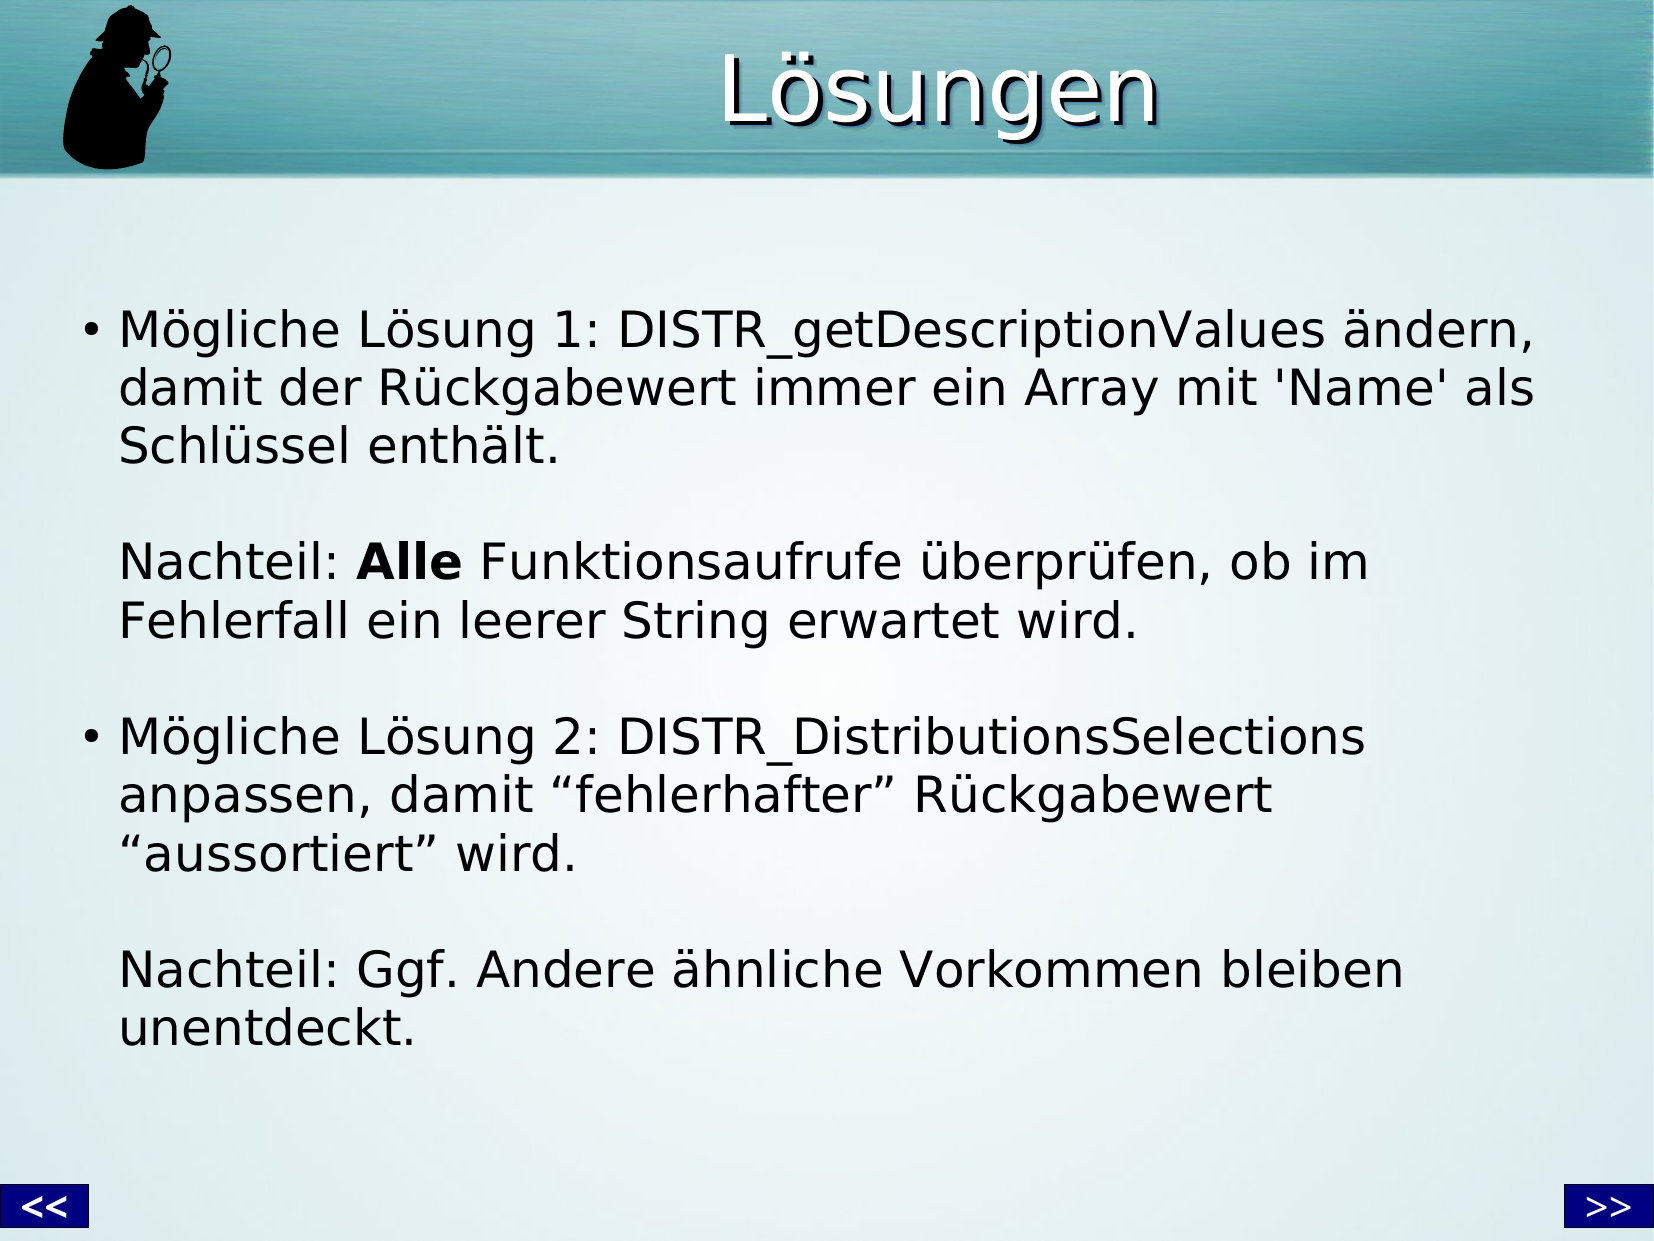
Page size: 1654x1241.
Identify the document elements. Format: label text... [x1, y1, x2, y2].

text_box Mögliche Lösung 1: DISTR_getDescriptionValues ändern, damit der Rückgabewert immer ein Array mit 'Name' als Schlüssel enthält. Nachteil: Alle Funktionsaufrufe überprüfen, ob im Fehlerfall ein leerer String erwartet wird. Mögliche Lösung 2: DISTR_DistributionsSelections anpassen, damit “fehlerhafter” Rückgabewert “aussortiert” wird. Nachteil: Ggf. Andere ähnliche Vorkommen bleiben unentdeckt. [47, 212, 1595, 1146]
picture [0, 0, 1654, 1241]
title Lösungen [224, 2, 1654, 178]
